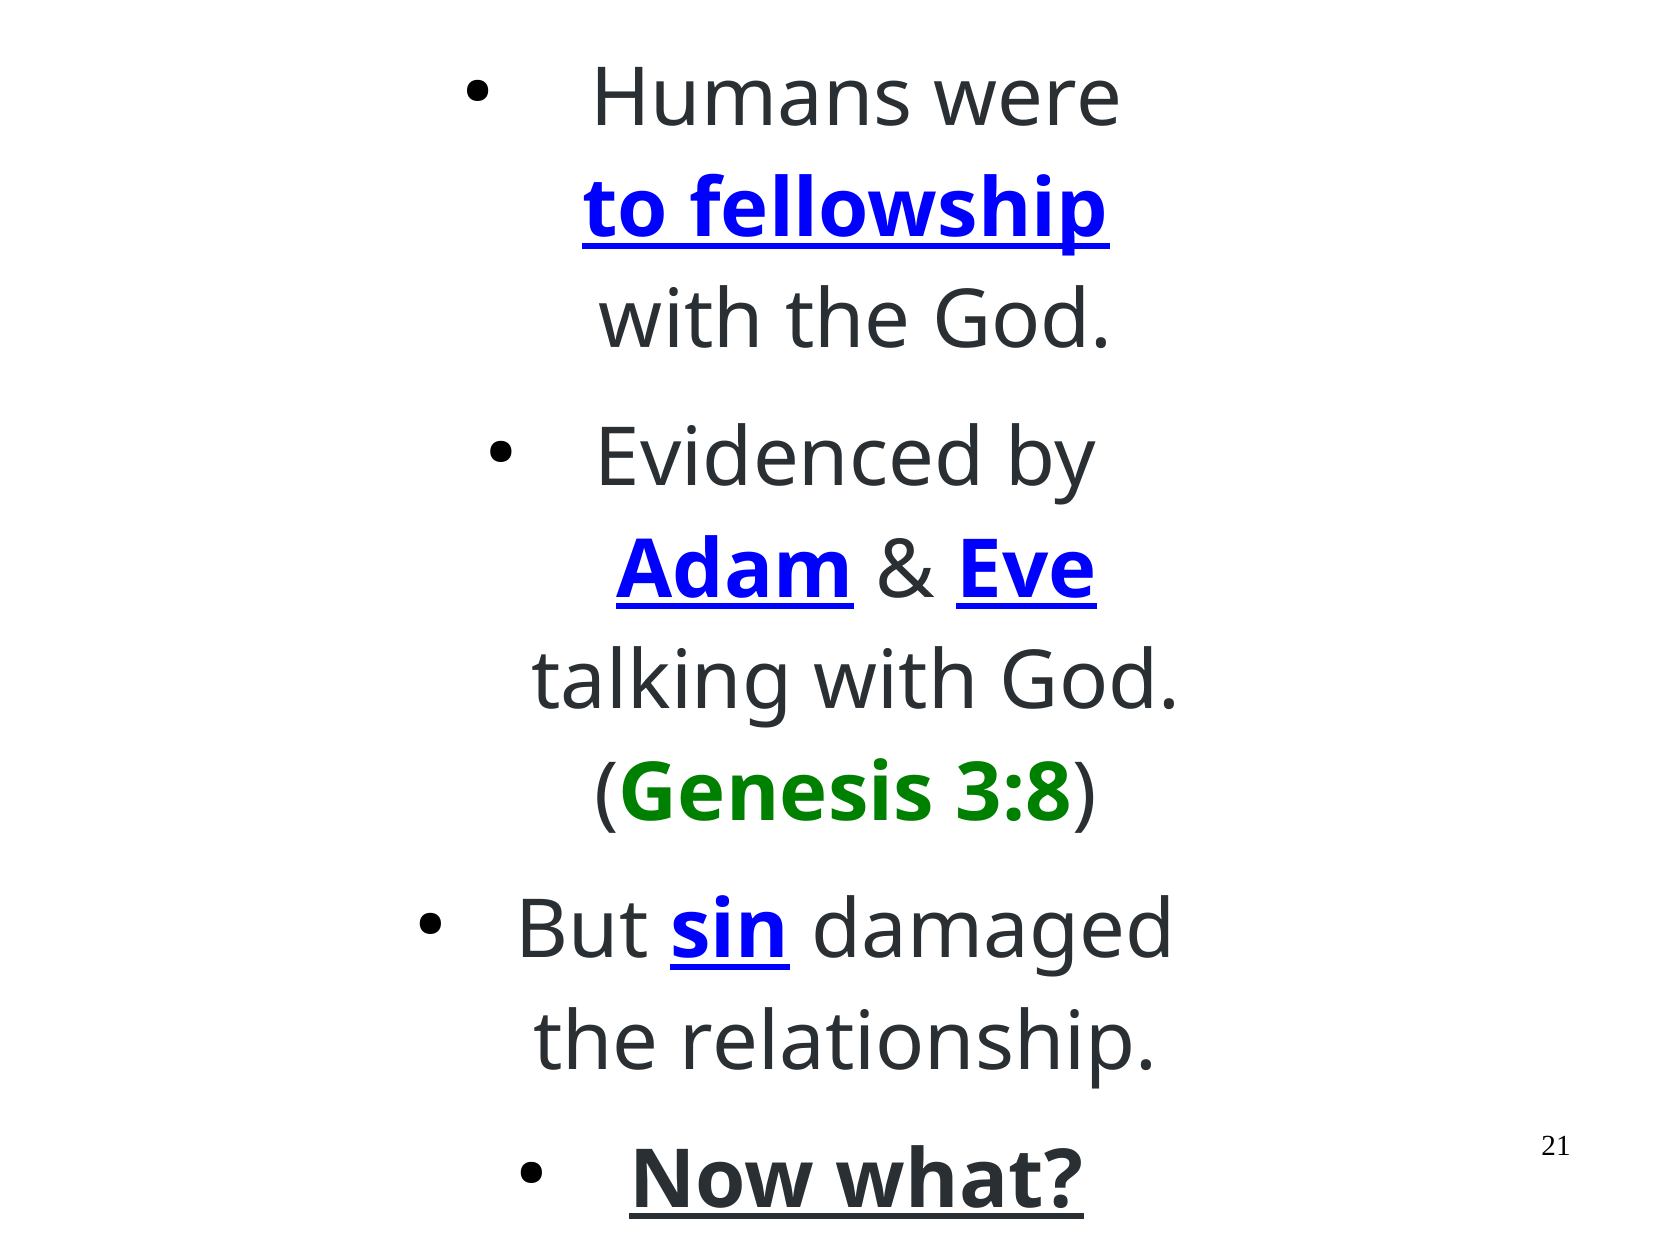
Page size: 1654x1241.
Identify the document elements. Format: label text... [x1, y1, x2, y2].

list Humans were to fellowship with the God. Evidenced by Adam & Eve talking with God. (Genesis 3:8) But sin damaged the relationship. Now what? [37, 37, 1613, 1238]
